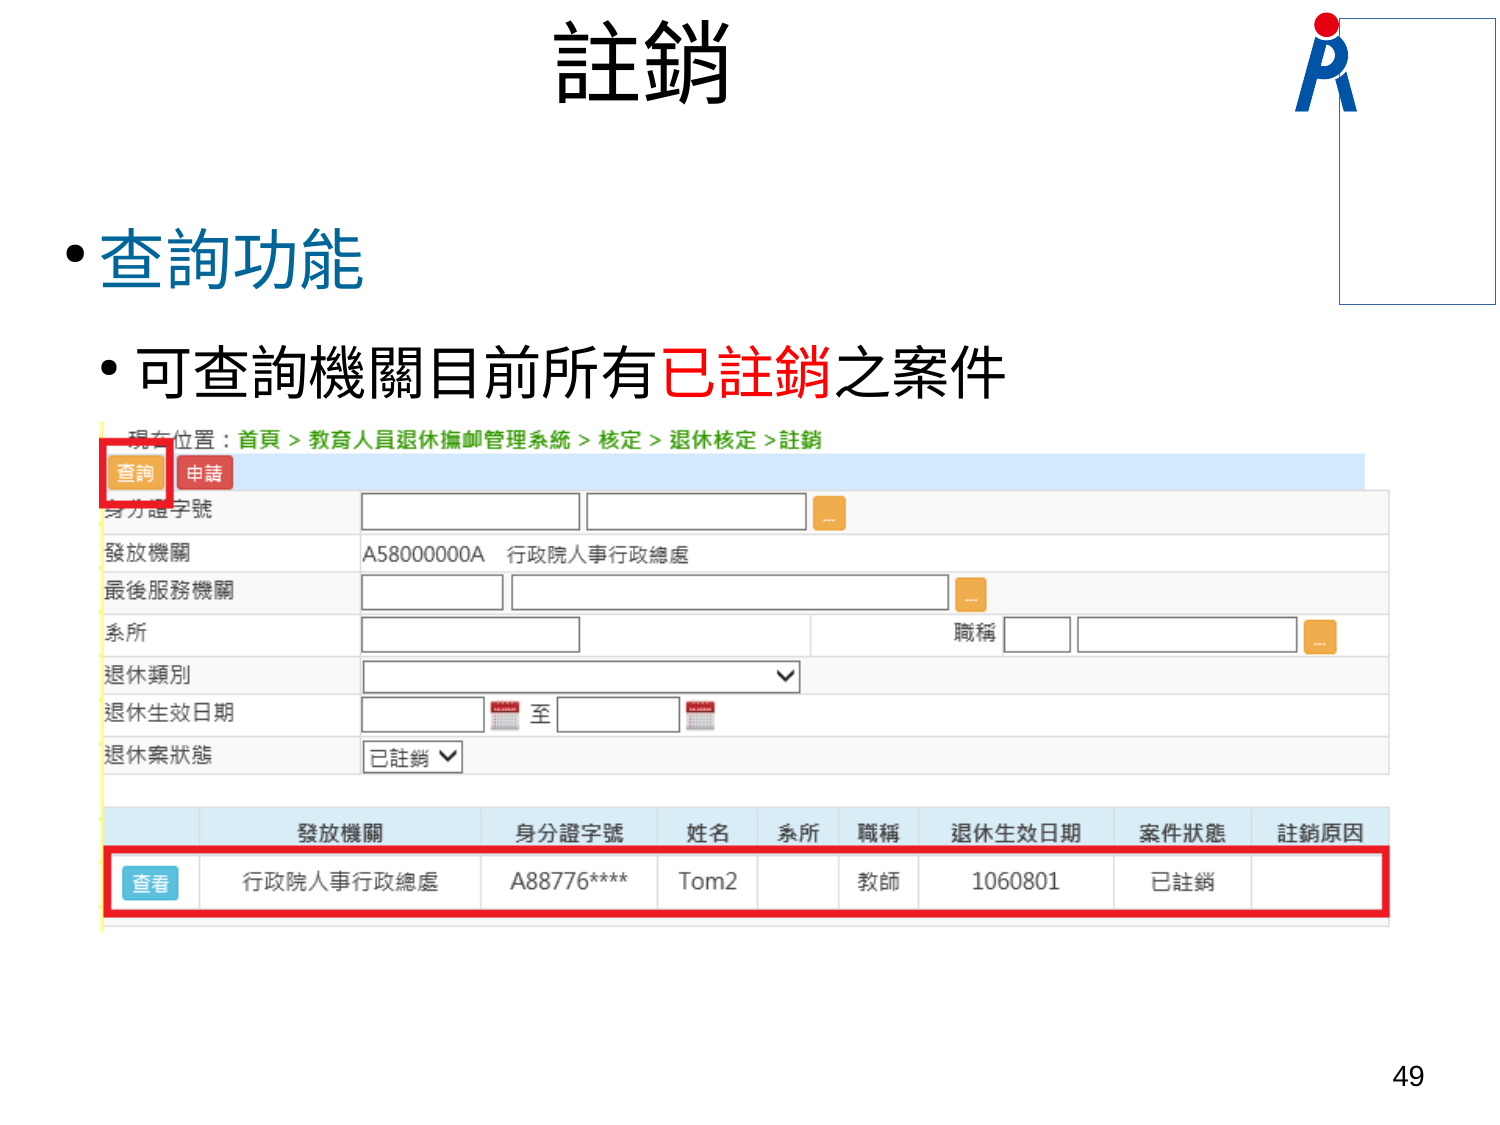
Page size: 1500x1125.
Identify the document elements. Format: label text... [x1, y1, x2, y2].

picture [1278, 0, 1374, 128]
slide_number 49 [1074, 1059, 1425, 1110]
title 註銷 [59, 2, 1225, 113]
picture [99, 421, 1401, 932]
list 查詢功能 可查詢機關目前所有已註銷之案件 [63, 206, 1414, 950]
